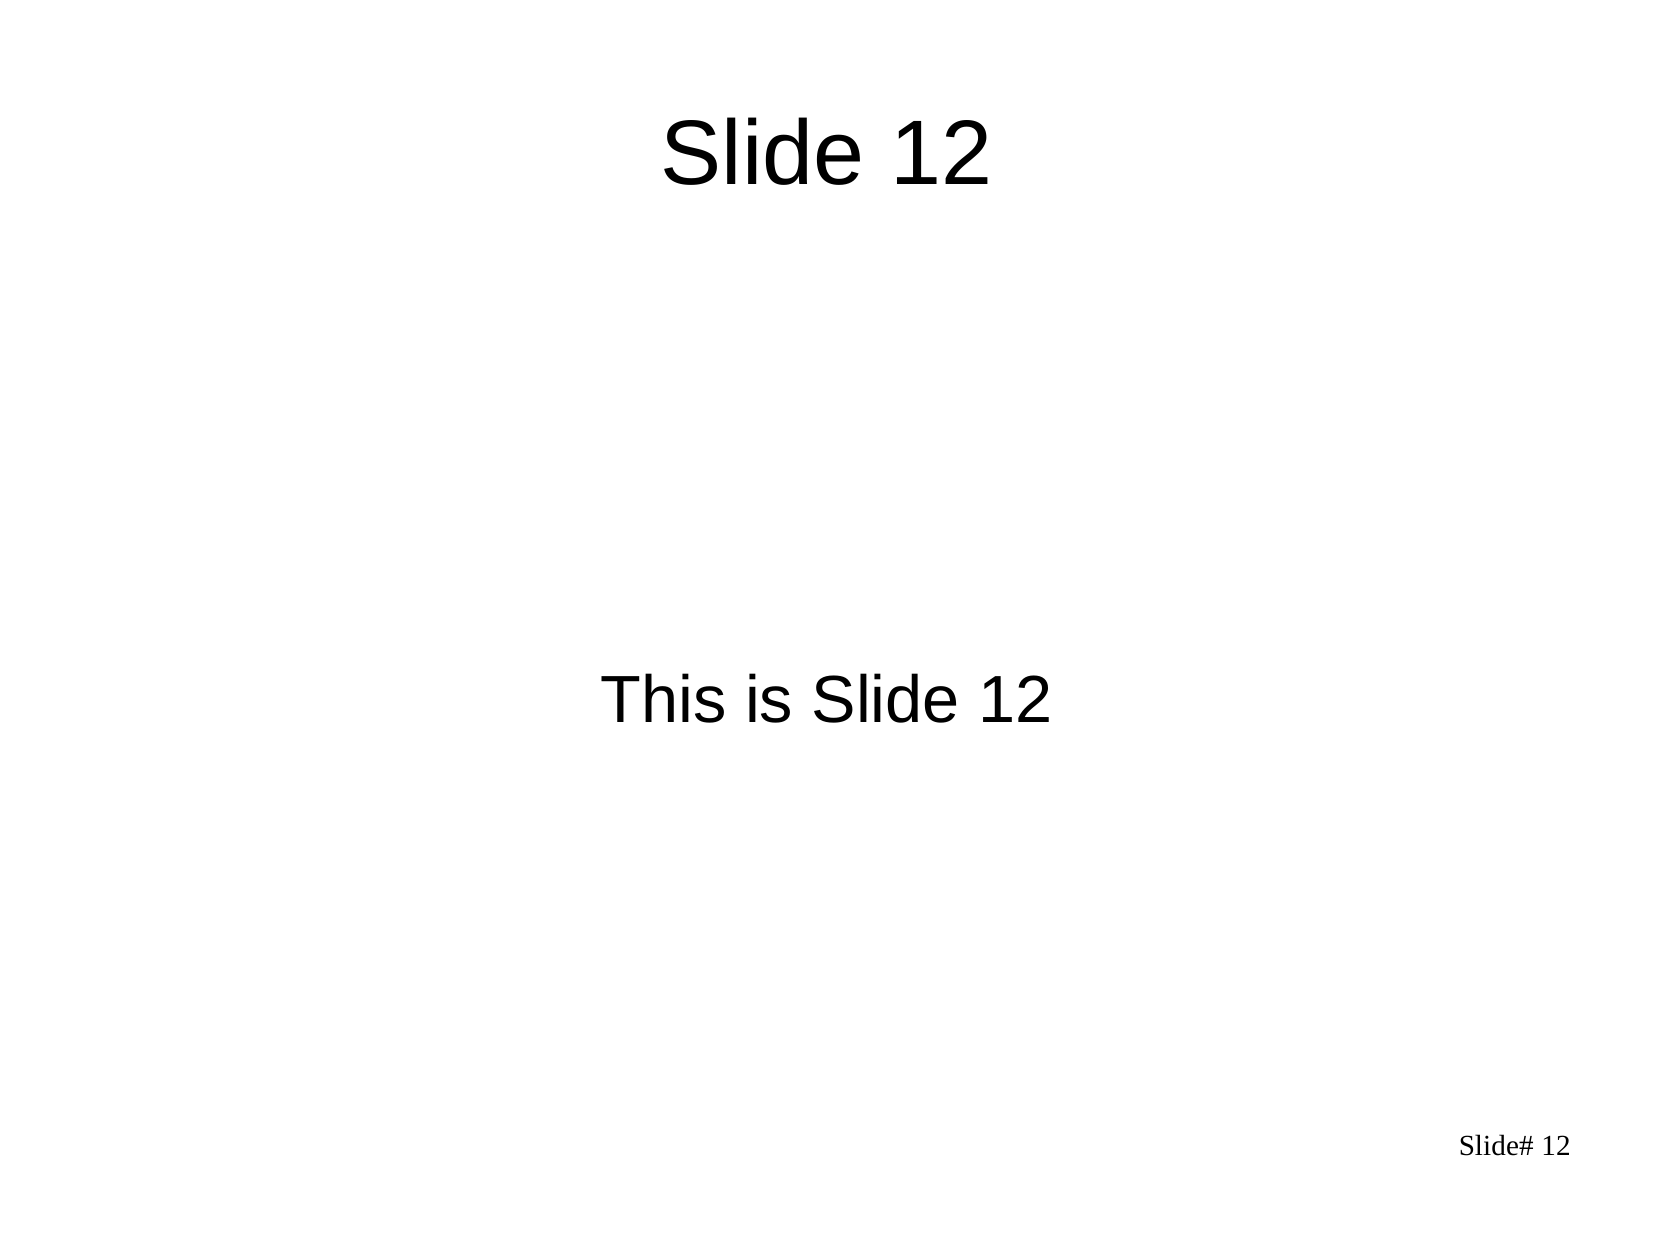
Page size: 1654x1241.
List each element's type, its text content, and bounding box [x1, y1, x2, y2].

title Slide 12 [82, 49, 1571, 257]
subtitle This is Slide 12 [82, 290, 1571, 1109]
